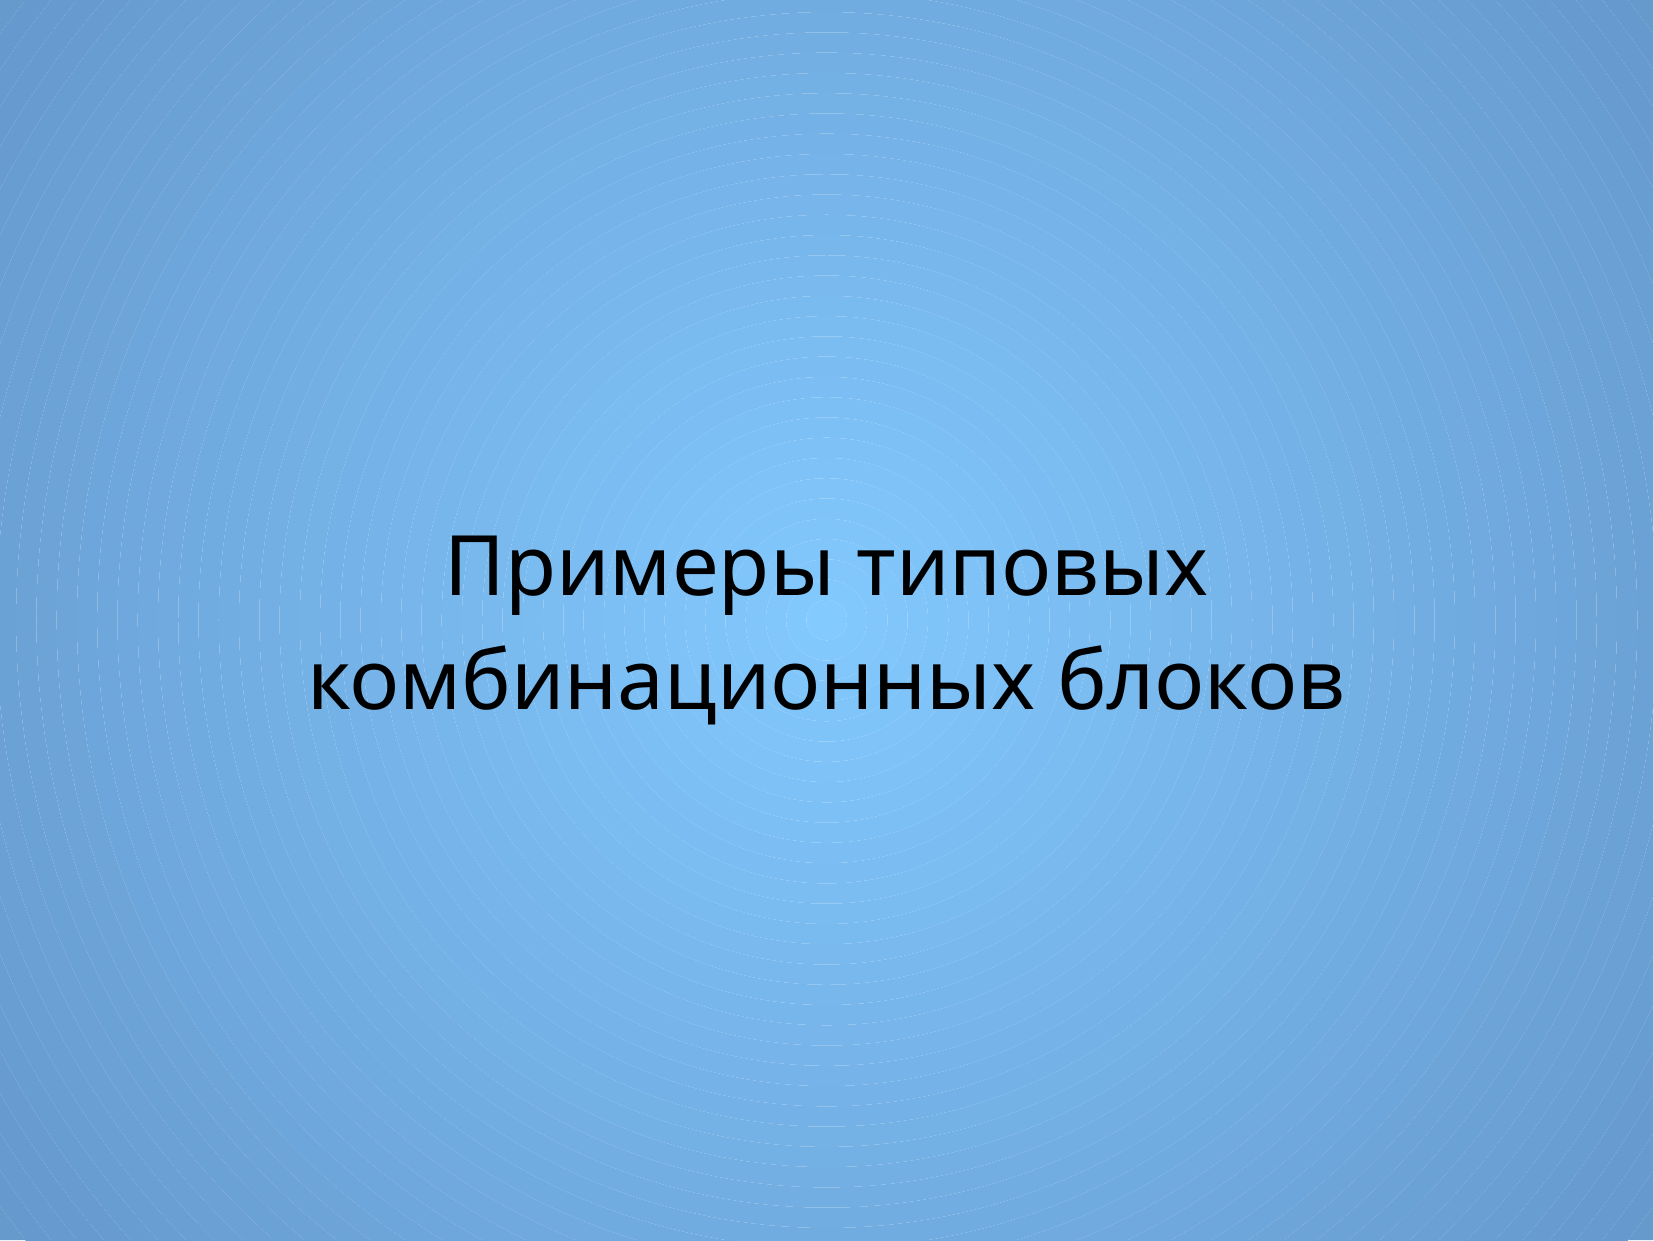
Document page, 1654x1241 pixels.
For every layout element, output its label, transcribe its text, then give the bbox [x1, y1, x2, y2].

subtitle Примеры типовых комбинационных блоков [82, 523, 1571, 718]
